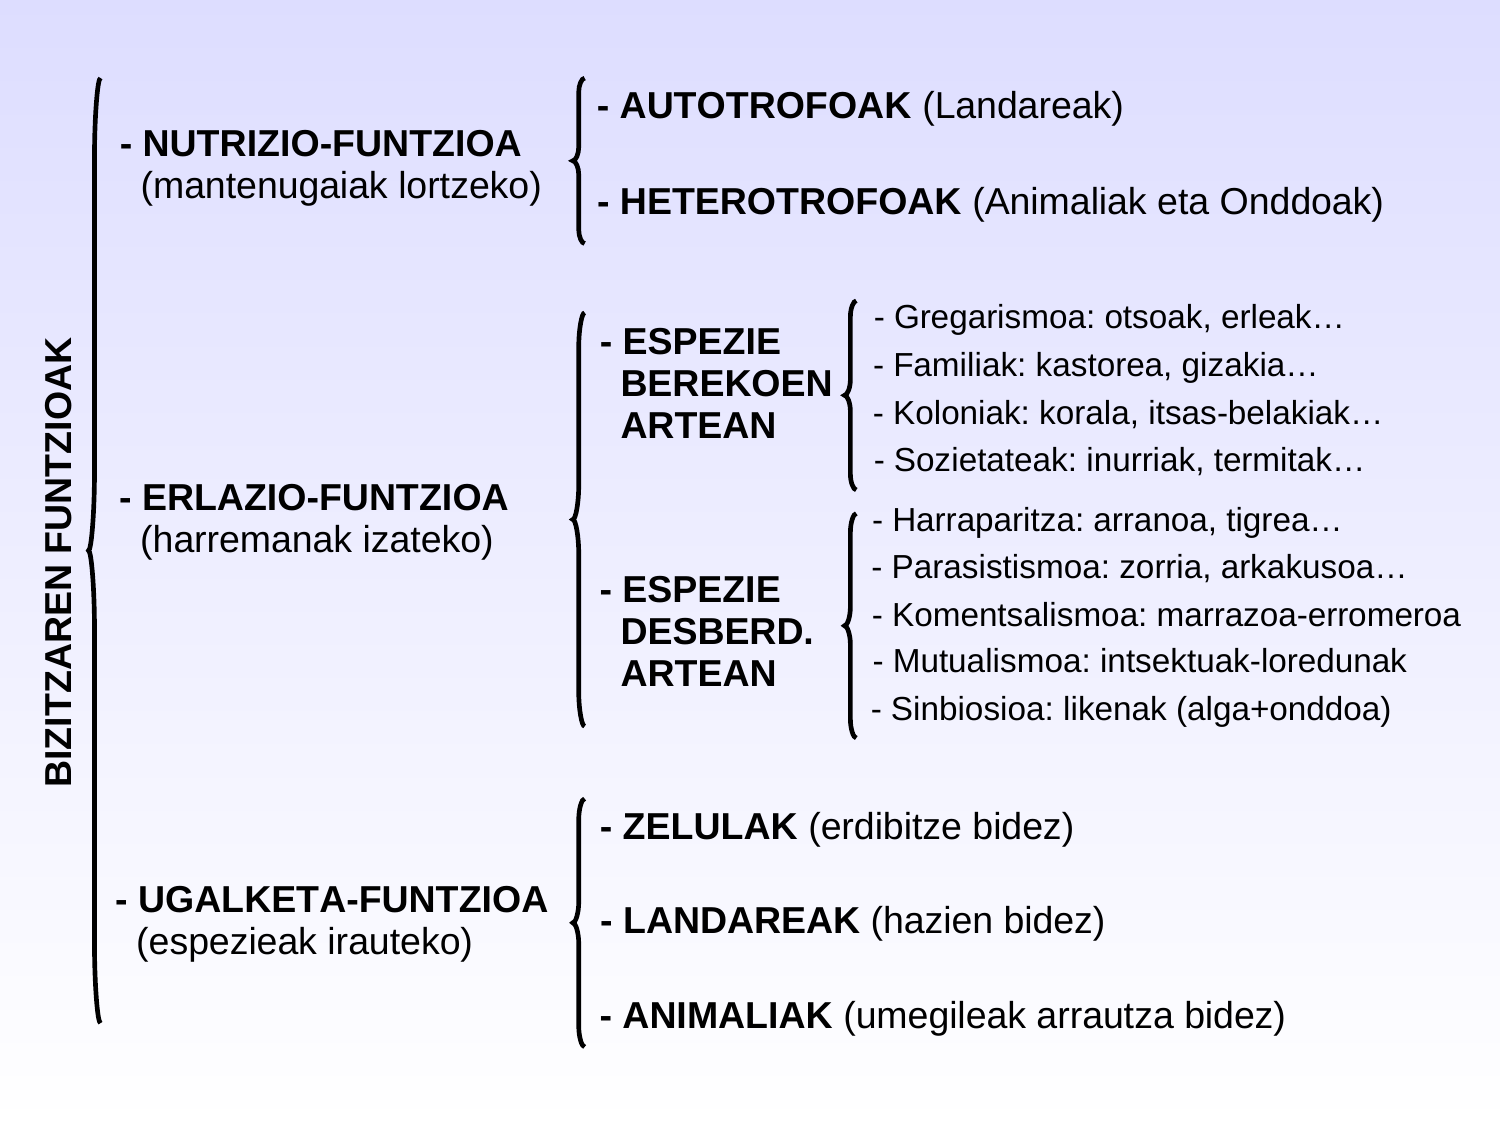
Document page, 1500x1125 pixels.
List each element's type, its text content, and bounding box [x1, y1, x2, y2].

text_box - Parasistismoa: zorria, arkakusoa… [856, 541, 1424, 594]
text_box - Sinbiosioa: likenak (alga+onddoa) [856, 682, 1408, 736]
text_box - Komentsalismoa: marrazoa-erromeroa [857, 588, 1477, 641]
text_box - ESPEZIE BEREKOEN ARTEAN [584, 312, 848, 455]
text_box - Koloniak: korala, itsas-belakiak… [858, 386, 1400, 439]
text_box - UGALKETA-FUNTZIOA (espezieak irauteko) [100, 870, 564, 971]
text_box BIZITZAREN FUNTZIOAK [29, 66, 87, 1059]
text_box - Harraparitza: arranoa, tigrea… [857, 493, 1359, 541]
text_box - Sozietateak: inurriak, termitak… [858, 433, 1382, 487]
text_box - ESPEZIE DESBERD. ARTEAN [584, 560, 830, 703]
text_box - Familiak: kastorea, gizakia… [858, 339, 1335, 386]
text_box - LANDAREAK (hazien bidez) [585, 892, 1121, 950]
text_box - ERLAZIO-FUNTZIOA (harremanak izateko) [104, 468, 525, 569]
text_box - NUTRIZIO-FUNTZIOA (mantenugaiak lortzeko) [104, 114, 557, 215]
text_box - Gregarismoa: otsoak, erleak… [859, 290, 1361, 344]
text_box - ZELULAK (erdibitze bidez) [585, 797, 1090, 856]
text_box - Mutualismoa: intsektuak-loredunak [857, 634, 1423, 687]
text_box - HETEROTROFOAK (Animaliak eta Onddoak) [582, 172, 1400, 231]
text_box - AUTOTROFOAK (Landareak) [582, 77, 1139, 135]
text_box - ANIMALIAK (umegileak arrautza bidez) [584, 986, 1302, 1045]
